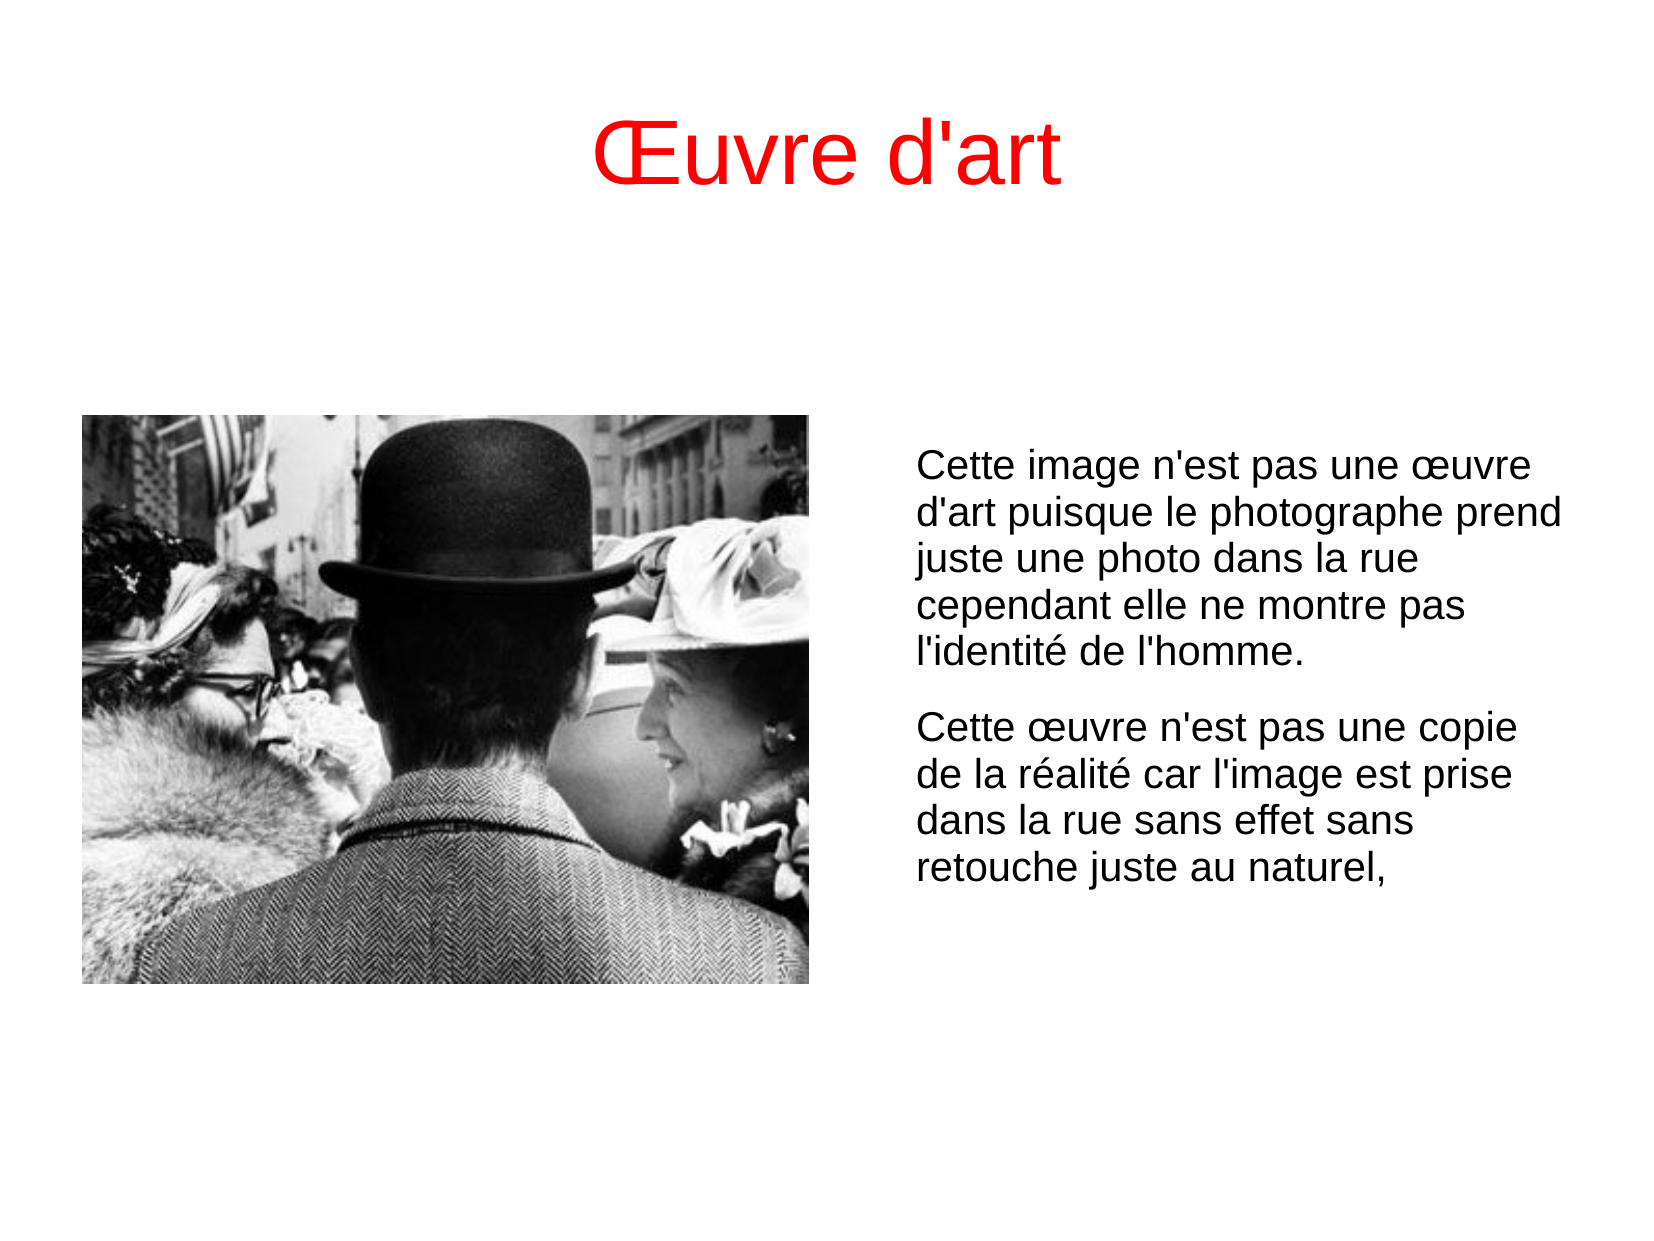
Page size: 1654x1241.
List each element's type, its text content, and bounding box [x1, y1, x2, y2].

list Cette image n'est pas une œuvre d'art puisque le photographe prend juste une photo dans la rue cependant elle ne montre pas l'identité de l'homme. Cette œuvre n'est pas une copie de la réalité car l'image est prise dans la rue sans effet sans retouche juste au naturel, [845, 290, 1572, 1109]
title Œuvre d'art [82, 49, 1571, 257]
picture [82, 415, 809, 984]
